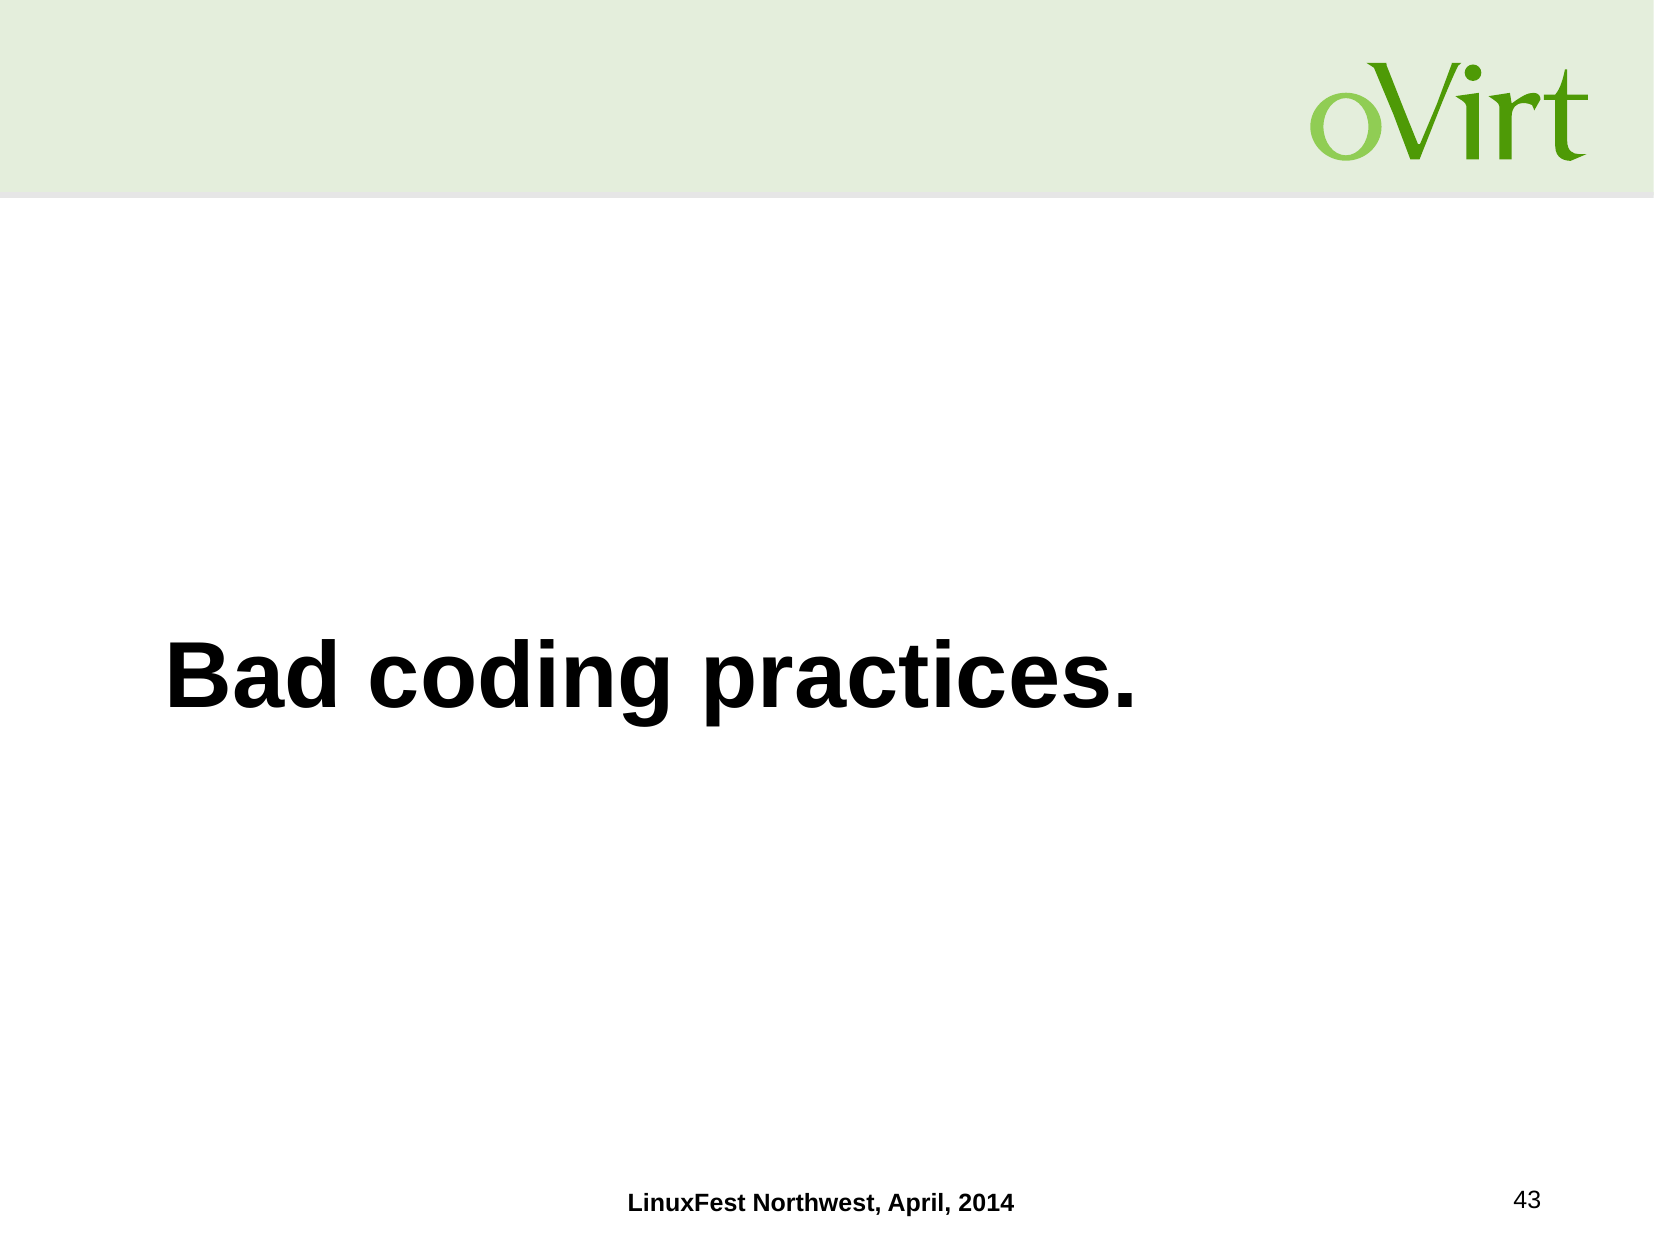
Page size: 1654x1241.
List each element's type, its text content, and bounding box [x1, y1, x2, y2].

text_box Bad coding practices. [150, 615, 1654, 750]
